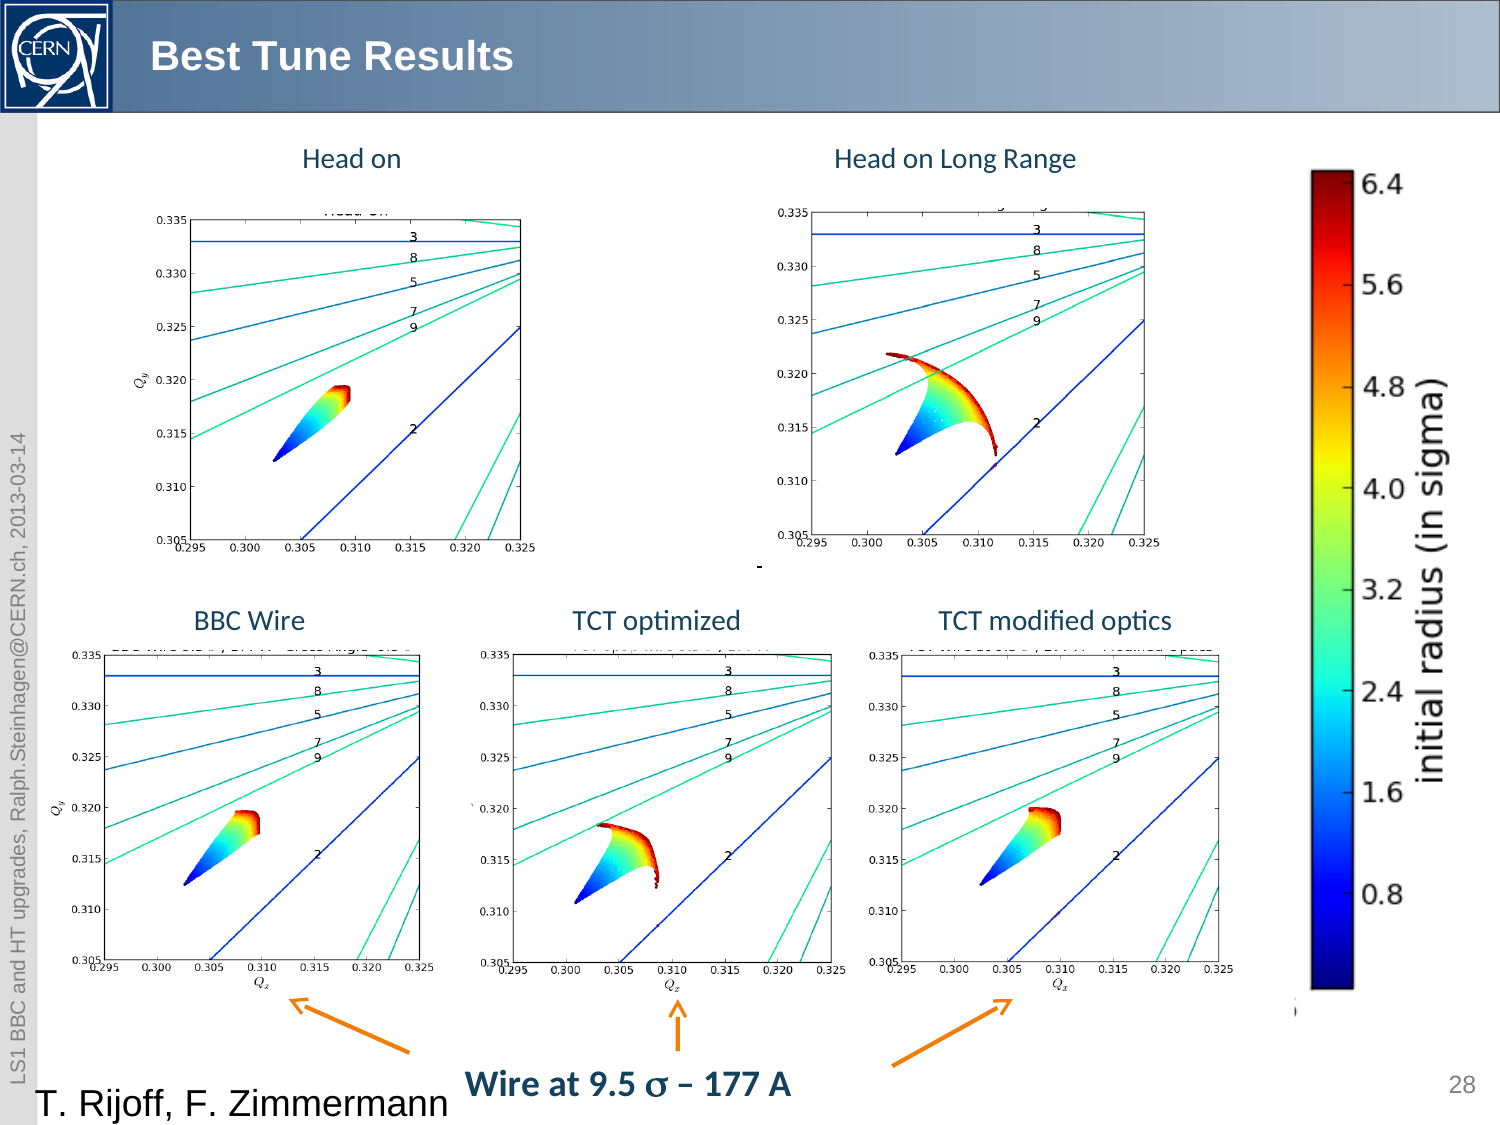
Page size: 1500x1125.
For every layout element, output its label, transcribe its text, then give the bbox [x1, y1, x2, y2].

picture [47, 650, 436, 993]
table_cell TCT optimized [458, 601, 856, 996]
table_header Head on Long Range [657, 141, 1254, 601]
text_box T. Rijoff, F. Zimmermann [19, 1075, 465, 1125]
table_header Head on [47, 141, 657, 601]
table_cell TCT modified optics [856, 601, 1254, 996]
title Best Tune Results [150, 0, 1201, 113]
table_cell BBC Wire [47, 601, 458, 996]
picture [471, 650, 849, 993]
picture [1294, 154, 1475, 1017]
picture [865, 650, 1237, 993]
text_box Wire at 9.5 s – 177 A [449, 1051, 933, 1111]
picture [771, 208, 1161, 550]
picture [127, 214, 537, 557]
picture [0, 0, 113, 113]
